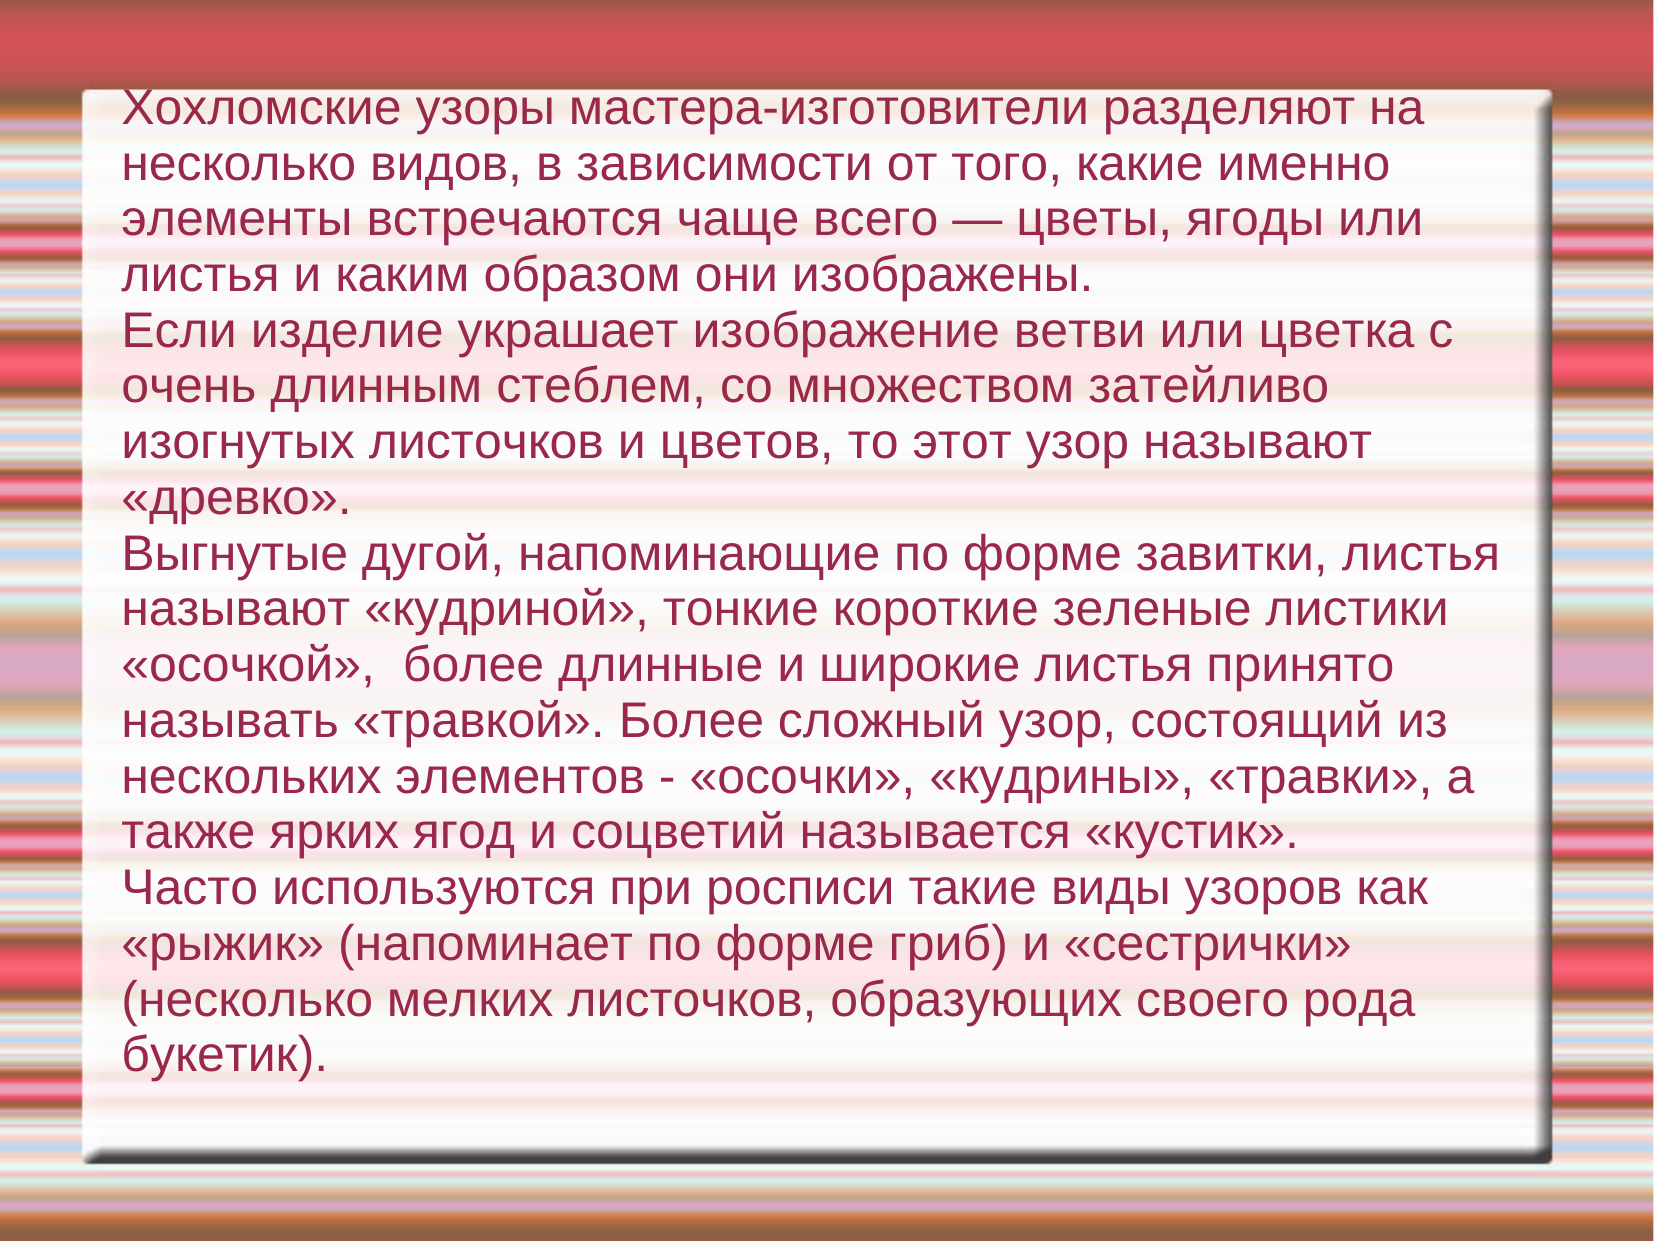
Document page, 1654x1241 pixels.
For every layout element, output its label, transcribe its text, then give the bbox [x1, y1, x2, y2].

subtitle Хохломские узоры мастера-изготовители разделяют на несколько видов, в зависимости от того, какие именно элементы встречаются чаще всего — цветы, ягоды или листья и каким образом они изображены. Если изделие украшает изображение ветви или цветка с очень длинным стеблем, со множеством затейливо изогнутых листочков и цветов, то этот узор называют «древко». Выгнутые дугой, напоминающие по форме завитки, листья называют «кудриной», тонкие короткие зеленые листики «осочкой», более длинные и широкие листья принято называть «травкой». Более сложный узор, состоящий из нескольких элементов - «осочки», «кудрины», «травки», а также ярких ягод и соцветий называется «кустик». Часто используются при росписи такие виды узоров как «рыжик» (напоминает по форме гриб) и «сестрички» (несколько мелких листочков, образующих своего рода букетик). [121, 78, 1534, 1139]
picture [0, 0, 1654, 1241]
